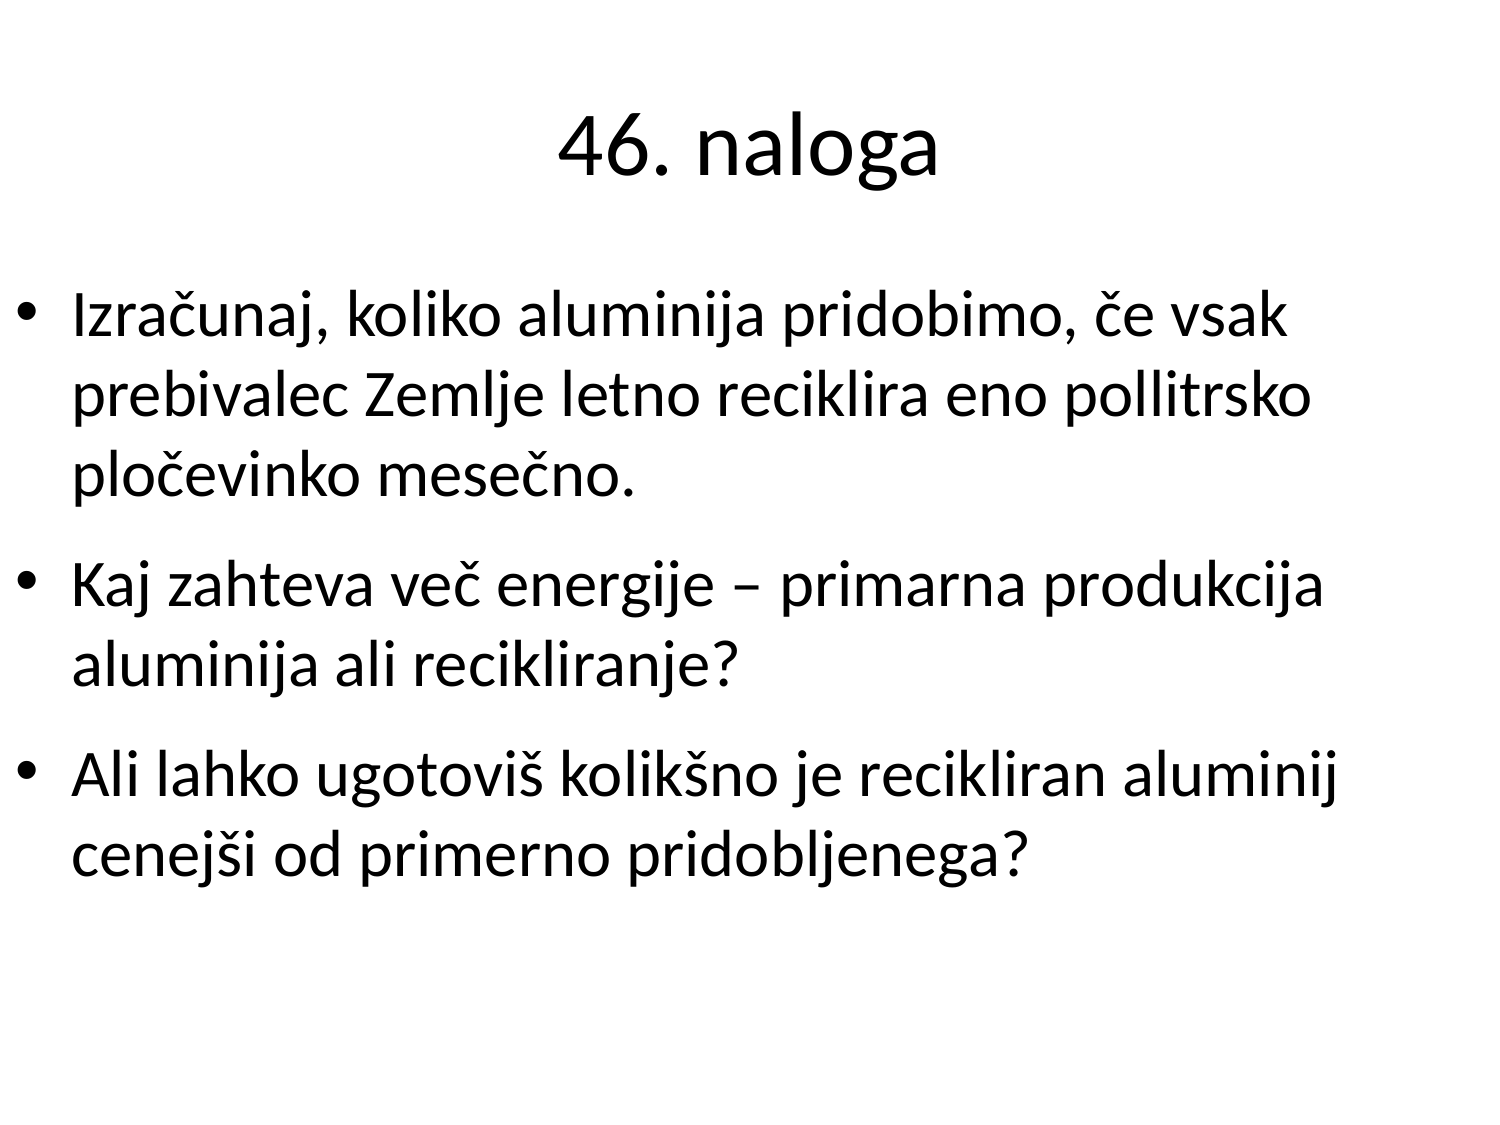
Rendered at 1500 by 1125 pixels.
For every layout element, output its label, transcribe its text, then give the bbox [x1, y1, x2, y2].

list Izračunaj, koliko aluminija pridobimo, če vsak prebivalec Zemlje letno reciklira eno pollitrsko pločevinko mesečno. Kaj zahteva več energije – primarna produkcija aluminija ali recikliranje? Ali lahko ugotoviš kolikšno je recikliran aluminij cenejši od primerno pridobljenega? [0, 262, 1500, 1005]
title 46. naloga [75, 45, 1425, 233]
